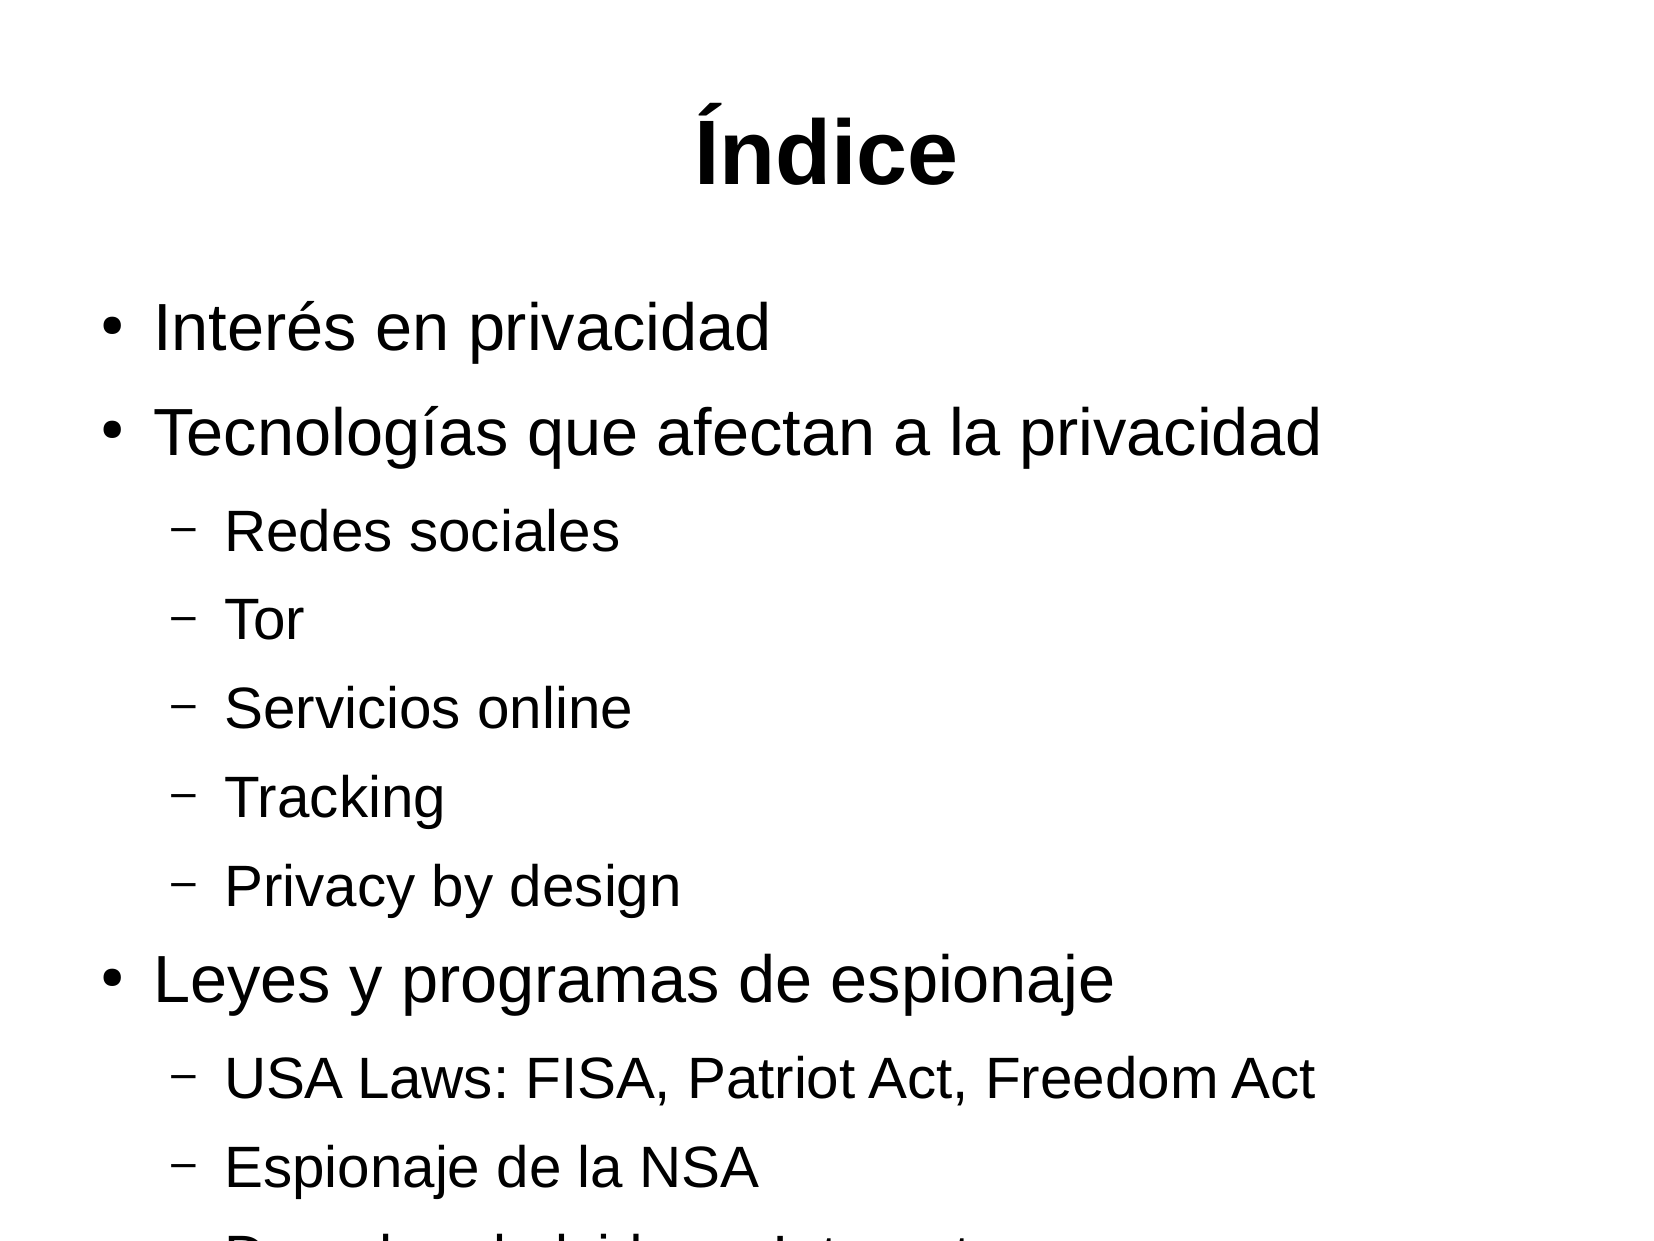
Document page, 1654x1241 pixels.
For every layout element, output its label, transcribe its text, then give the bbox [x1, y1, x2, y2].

list Interés en privacidad Tecnologías que afectan a la privacidad Redes sociales Tor Servicios online Tracking Privacy by design Leyes y programas de espionaje USA Laws: FISA, Patriot Act, Freedom Act Espionaje de la NSA Derecho al olvido en Internet Cibercrimen y privacidad [82, 290, 1571, 1010]
title Índice [82, 49, 1571, 257]
